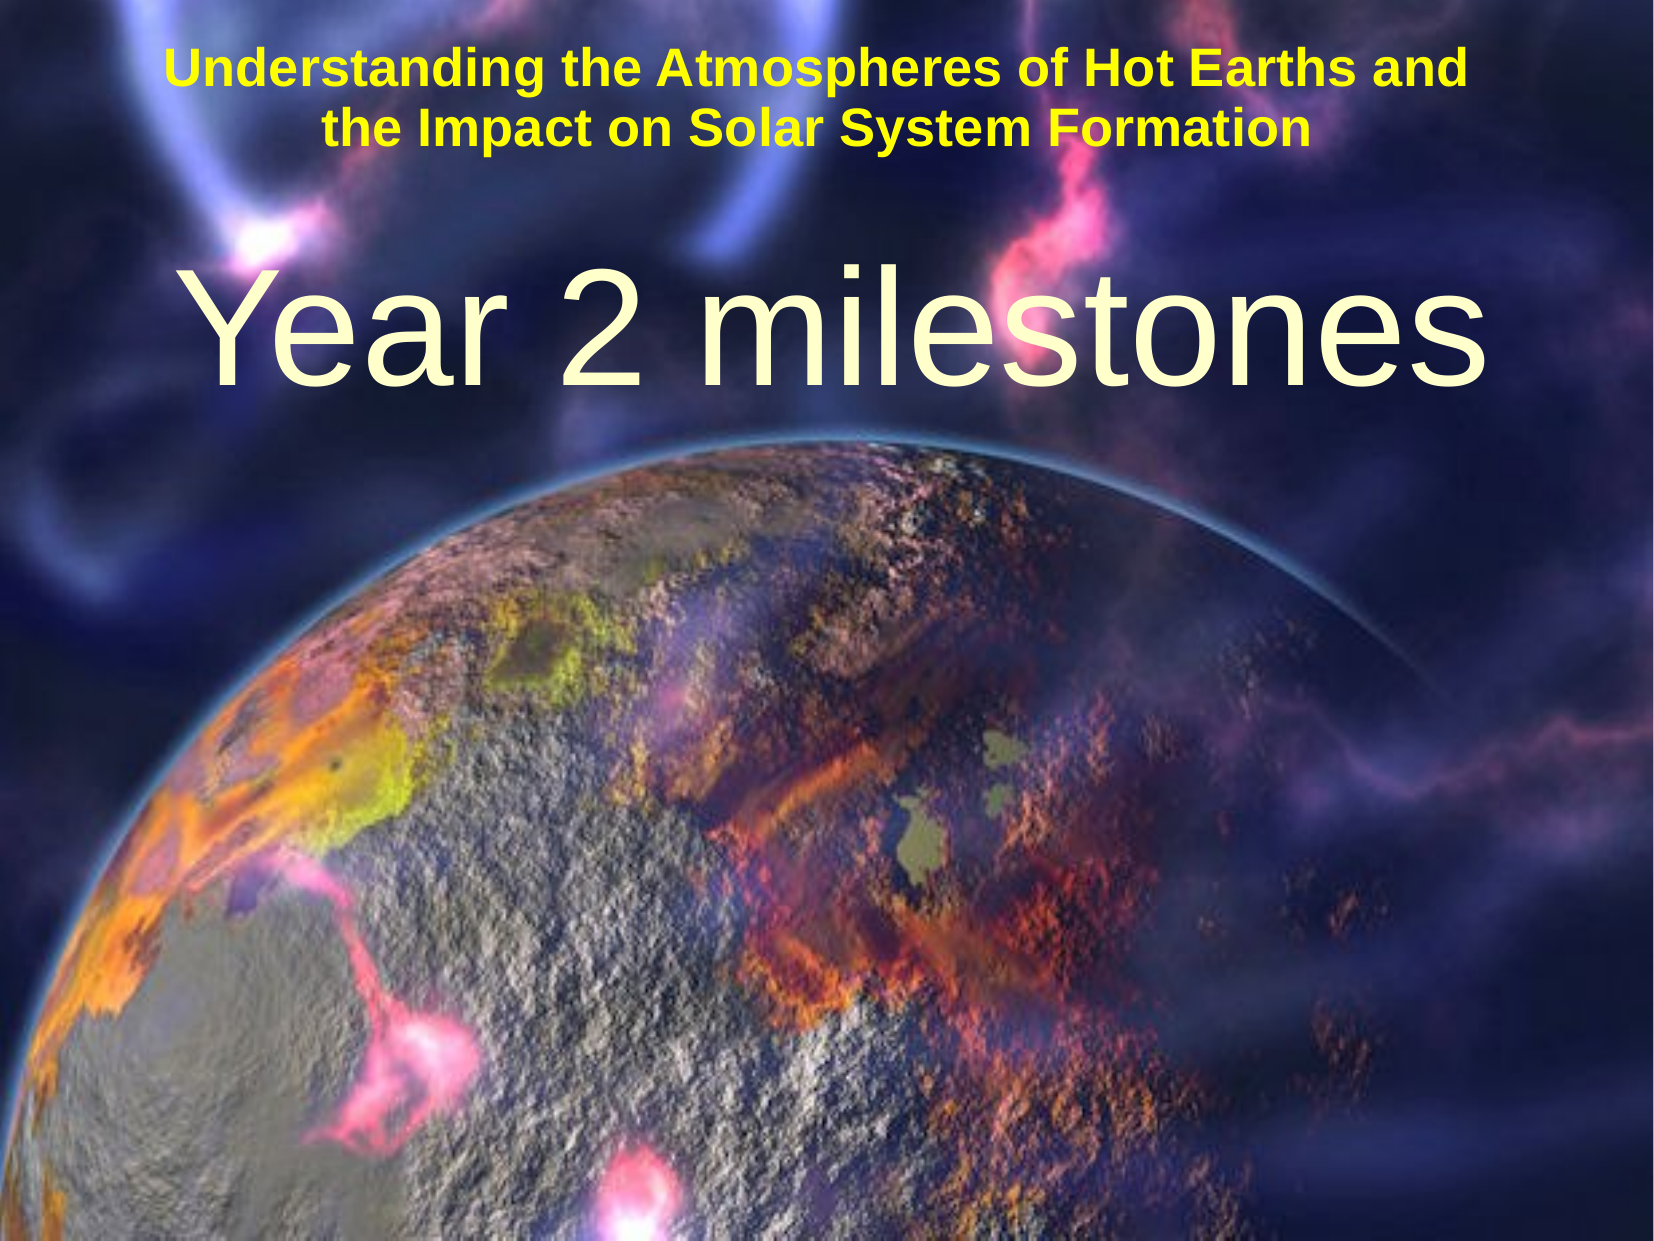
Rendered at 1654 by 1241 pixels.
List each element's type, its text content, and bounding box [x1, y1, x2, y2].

text_box Understanding the Atmospheres of Hot Earths and the Impact on Solar System Formation [120, 30, 1516, 166]
picture [0, 0, 1654, 1241]
text_box Year 2 milestones [120, 227, 1546, 615]
